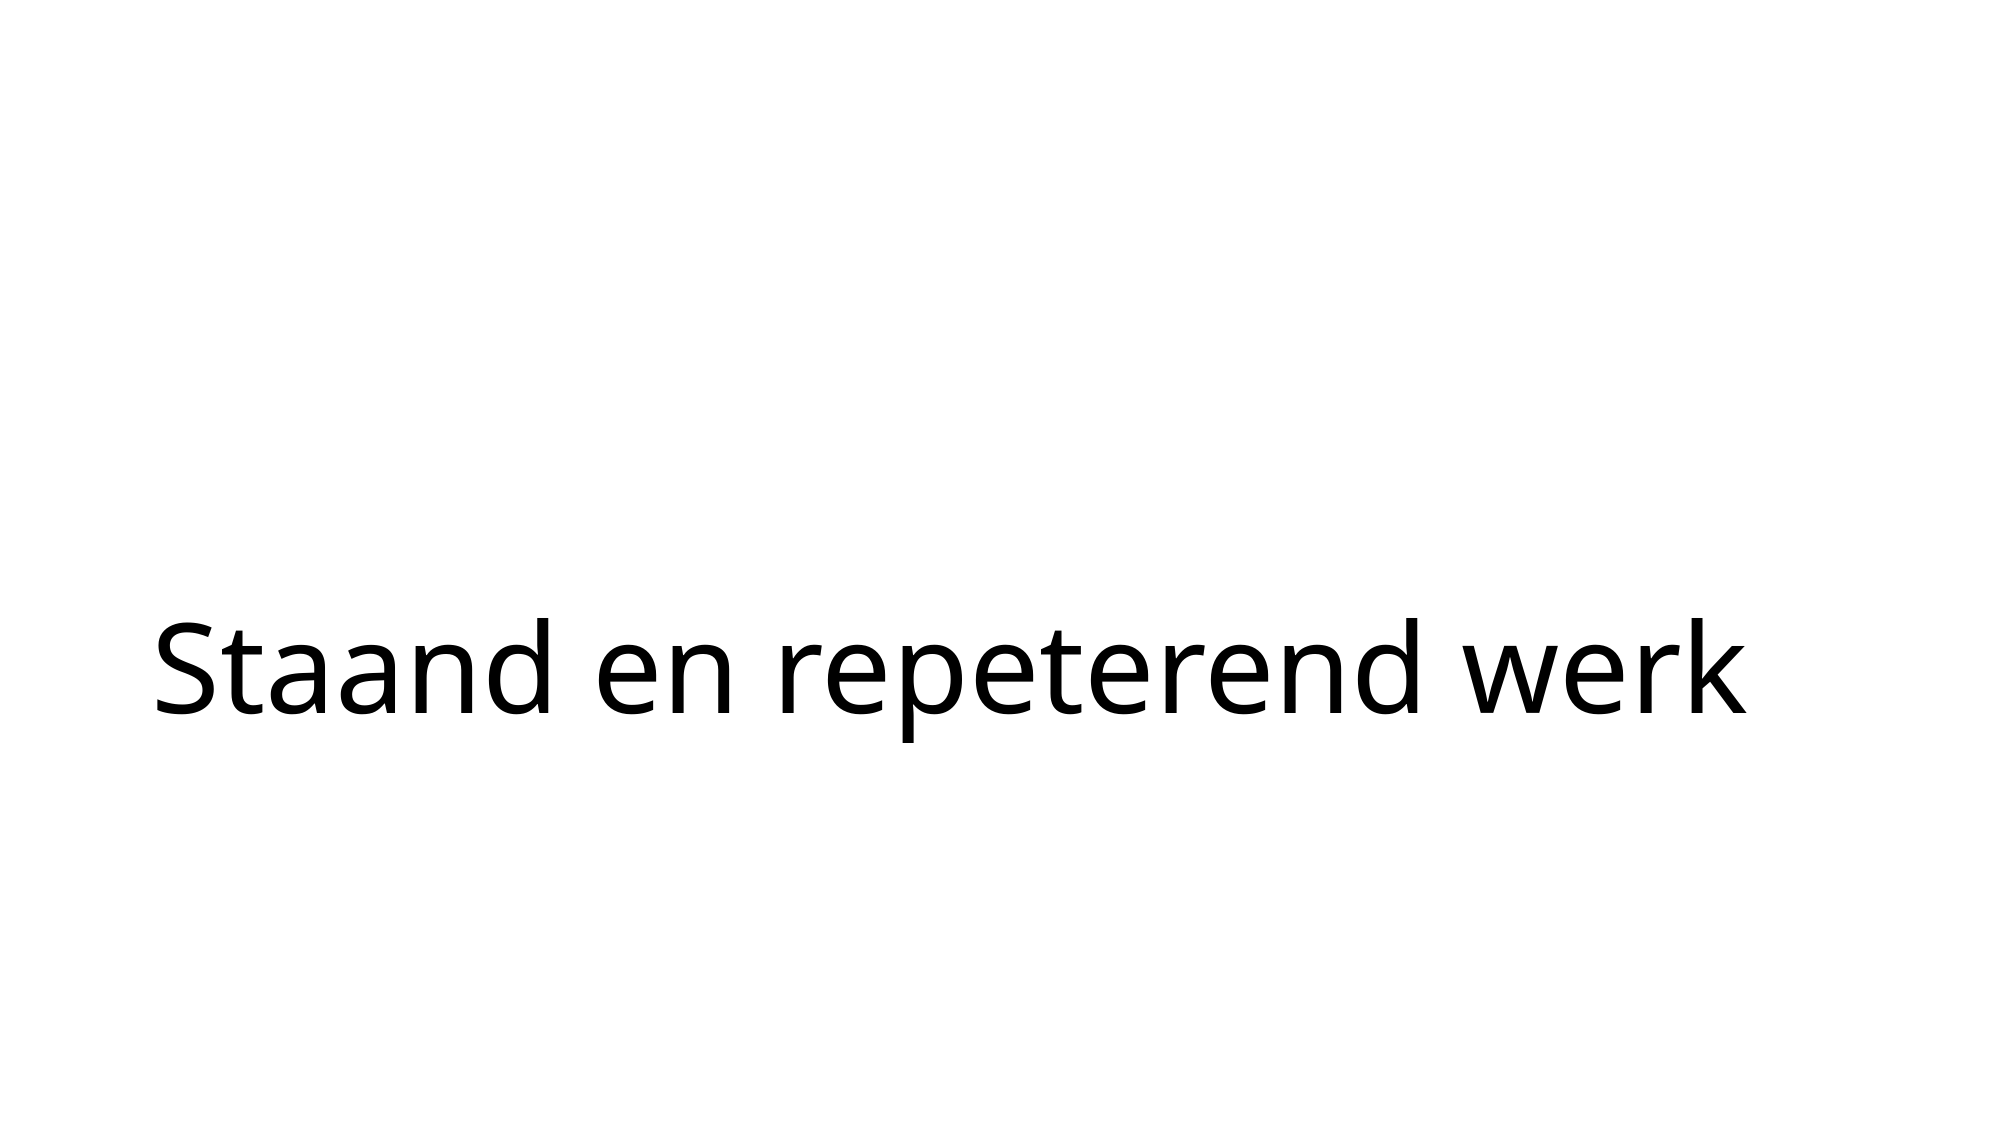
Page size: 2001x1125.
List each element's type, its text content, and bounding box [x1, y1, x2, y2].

title Staand en repeterend werk [136, 280, 1862, 749]
